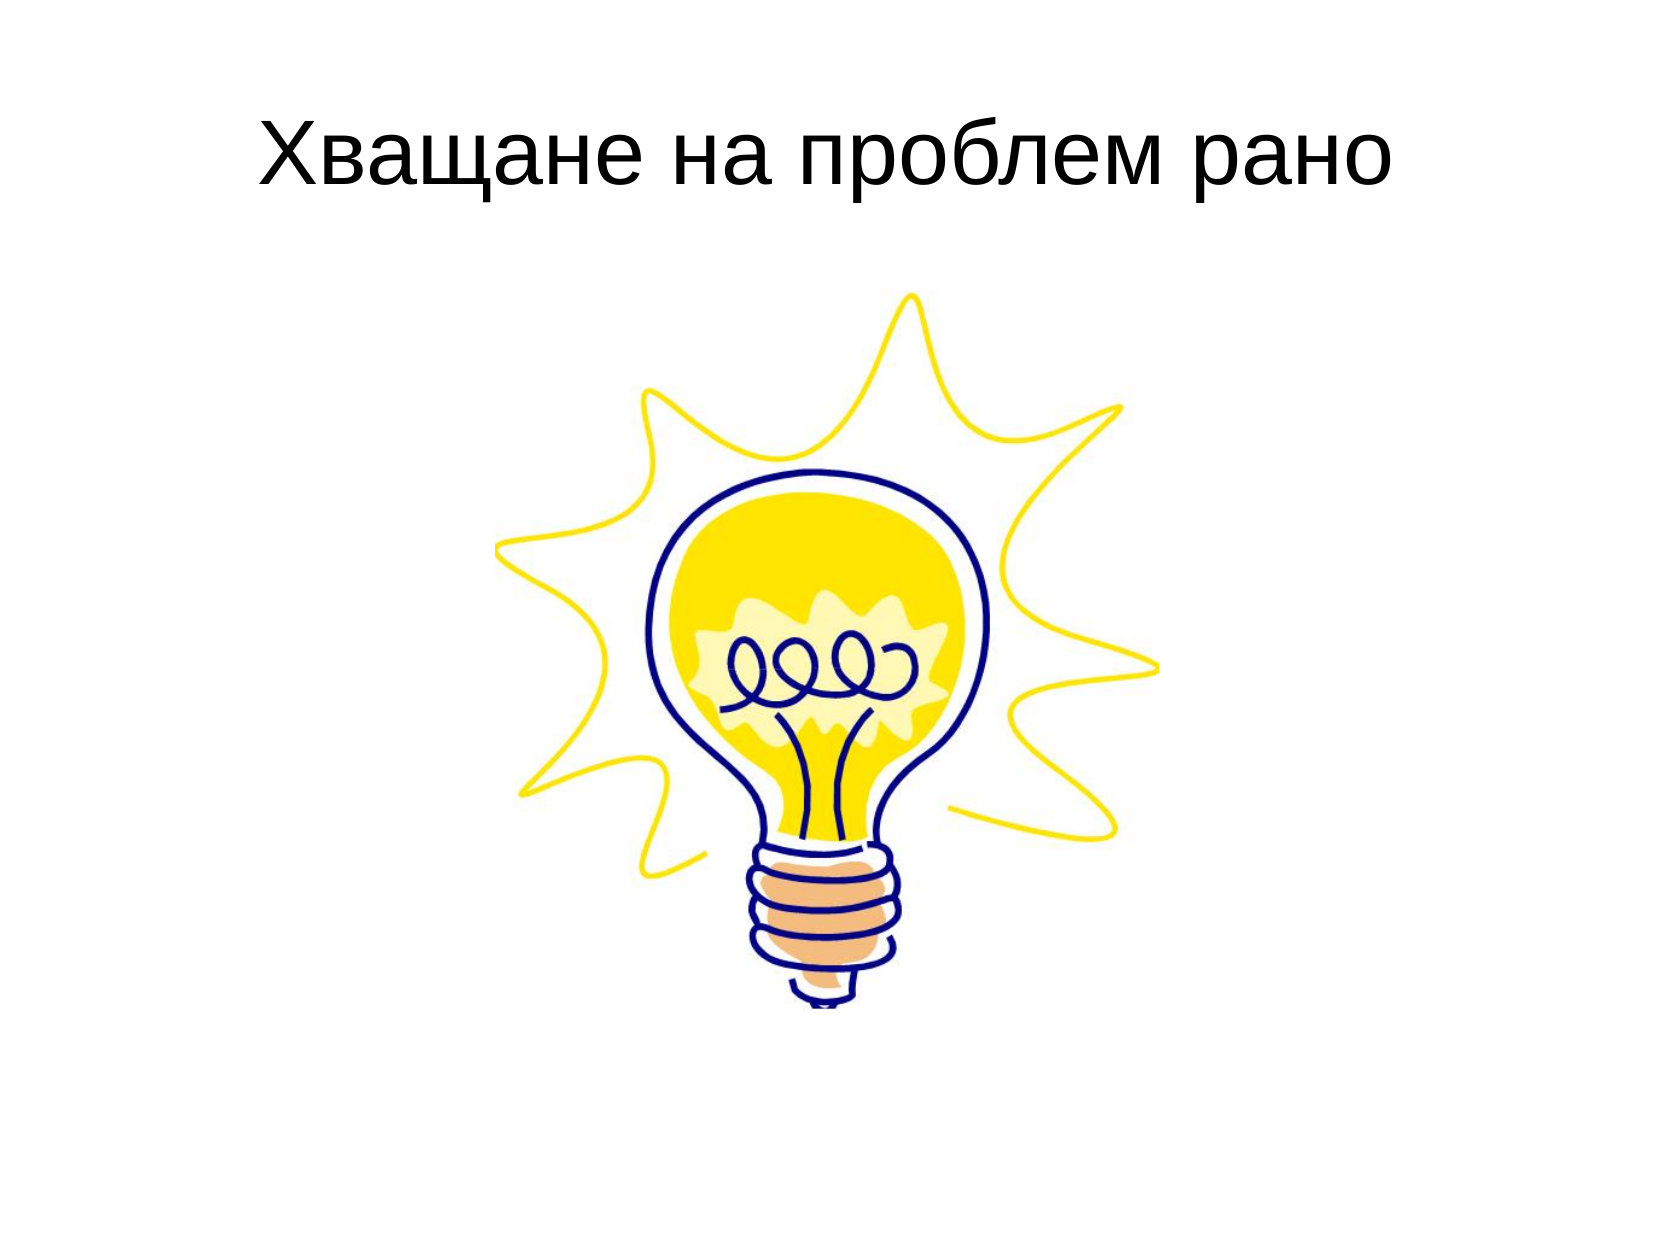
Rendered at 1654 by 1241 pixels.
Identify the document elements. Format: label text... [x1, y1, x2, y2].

title Хващане на проблем рано [82, 49, 1571, 257]
picture [495, 290, 1159, 1010]
